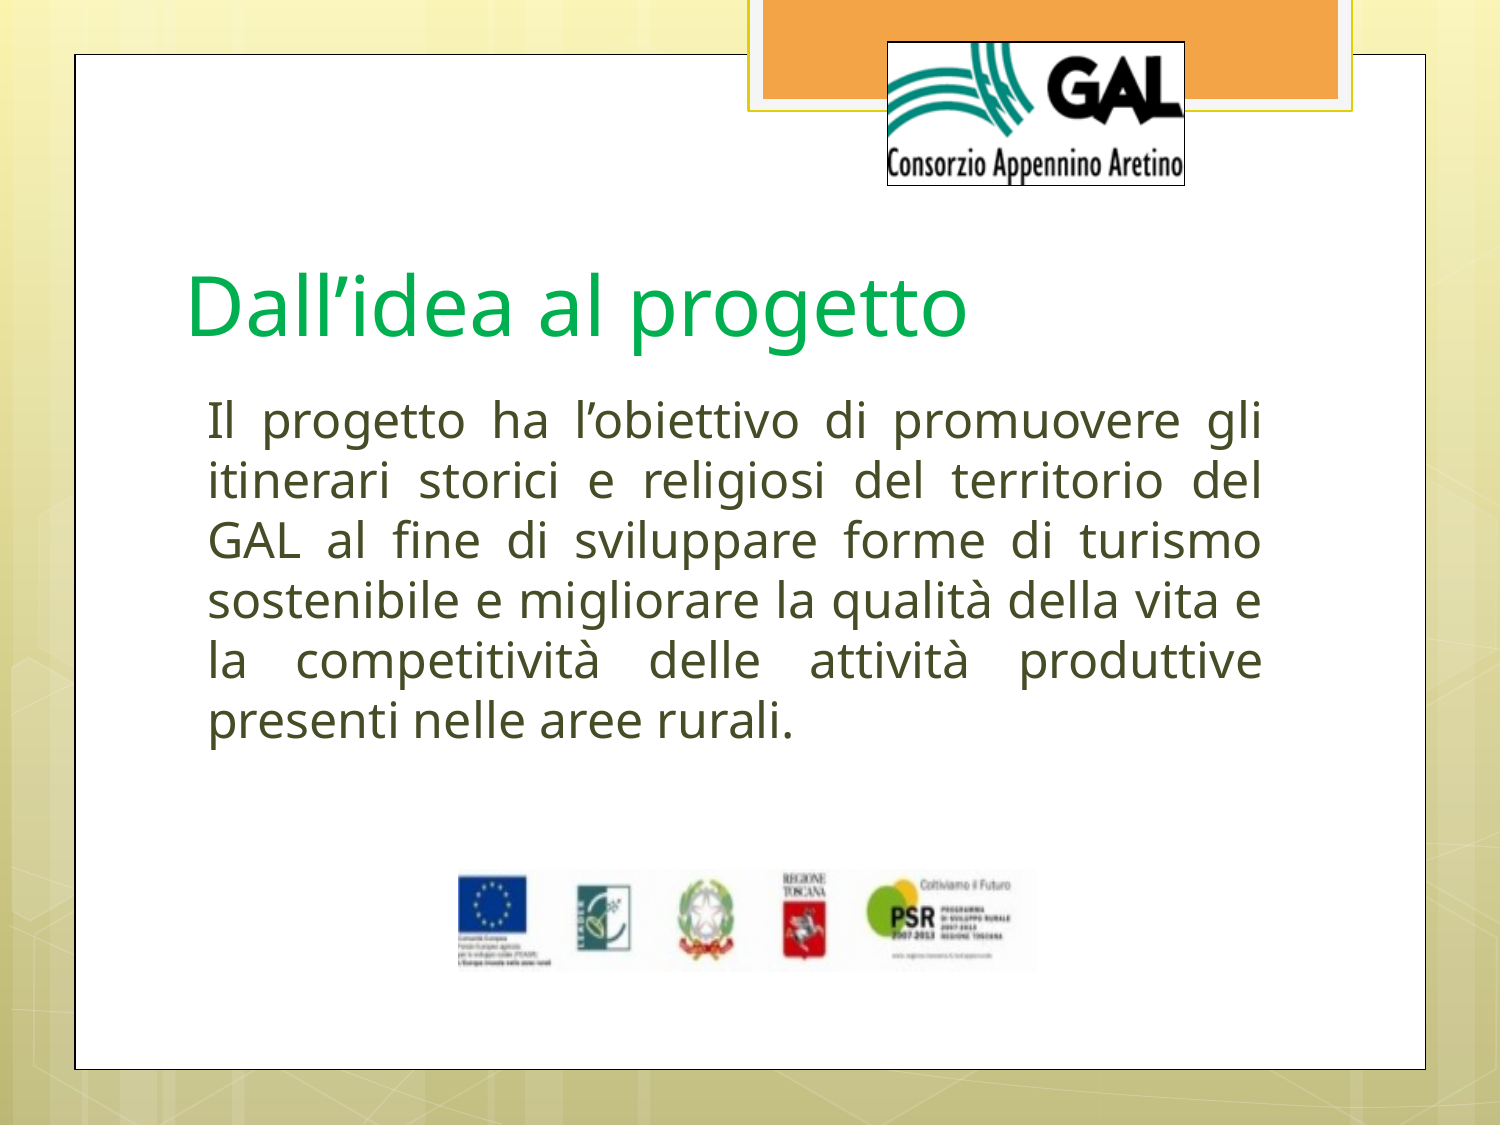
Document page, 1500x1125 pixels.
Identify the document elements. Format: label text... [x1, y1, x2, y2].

text_box Dall’idea al progetto [169, 172, 1322, 361]
picture [458, 869, 1037, 972]
picture [888, 42, 1184, 185]
list Il progetto ha l’obiettivo di promuovere gli itinerari storici e religiosi del territorio del GAL al fine di sviluppare forme di turismo sostenibile e migliorare la qualità della vita e la competitività delle attività produttive presenti nelle aree rurali. [169, 381, 1283, 835]
